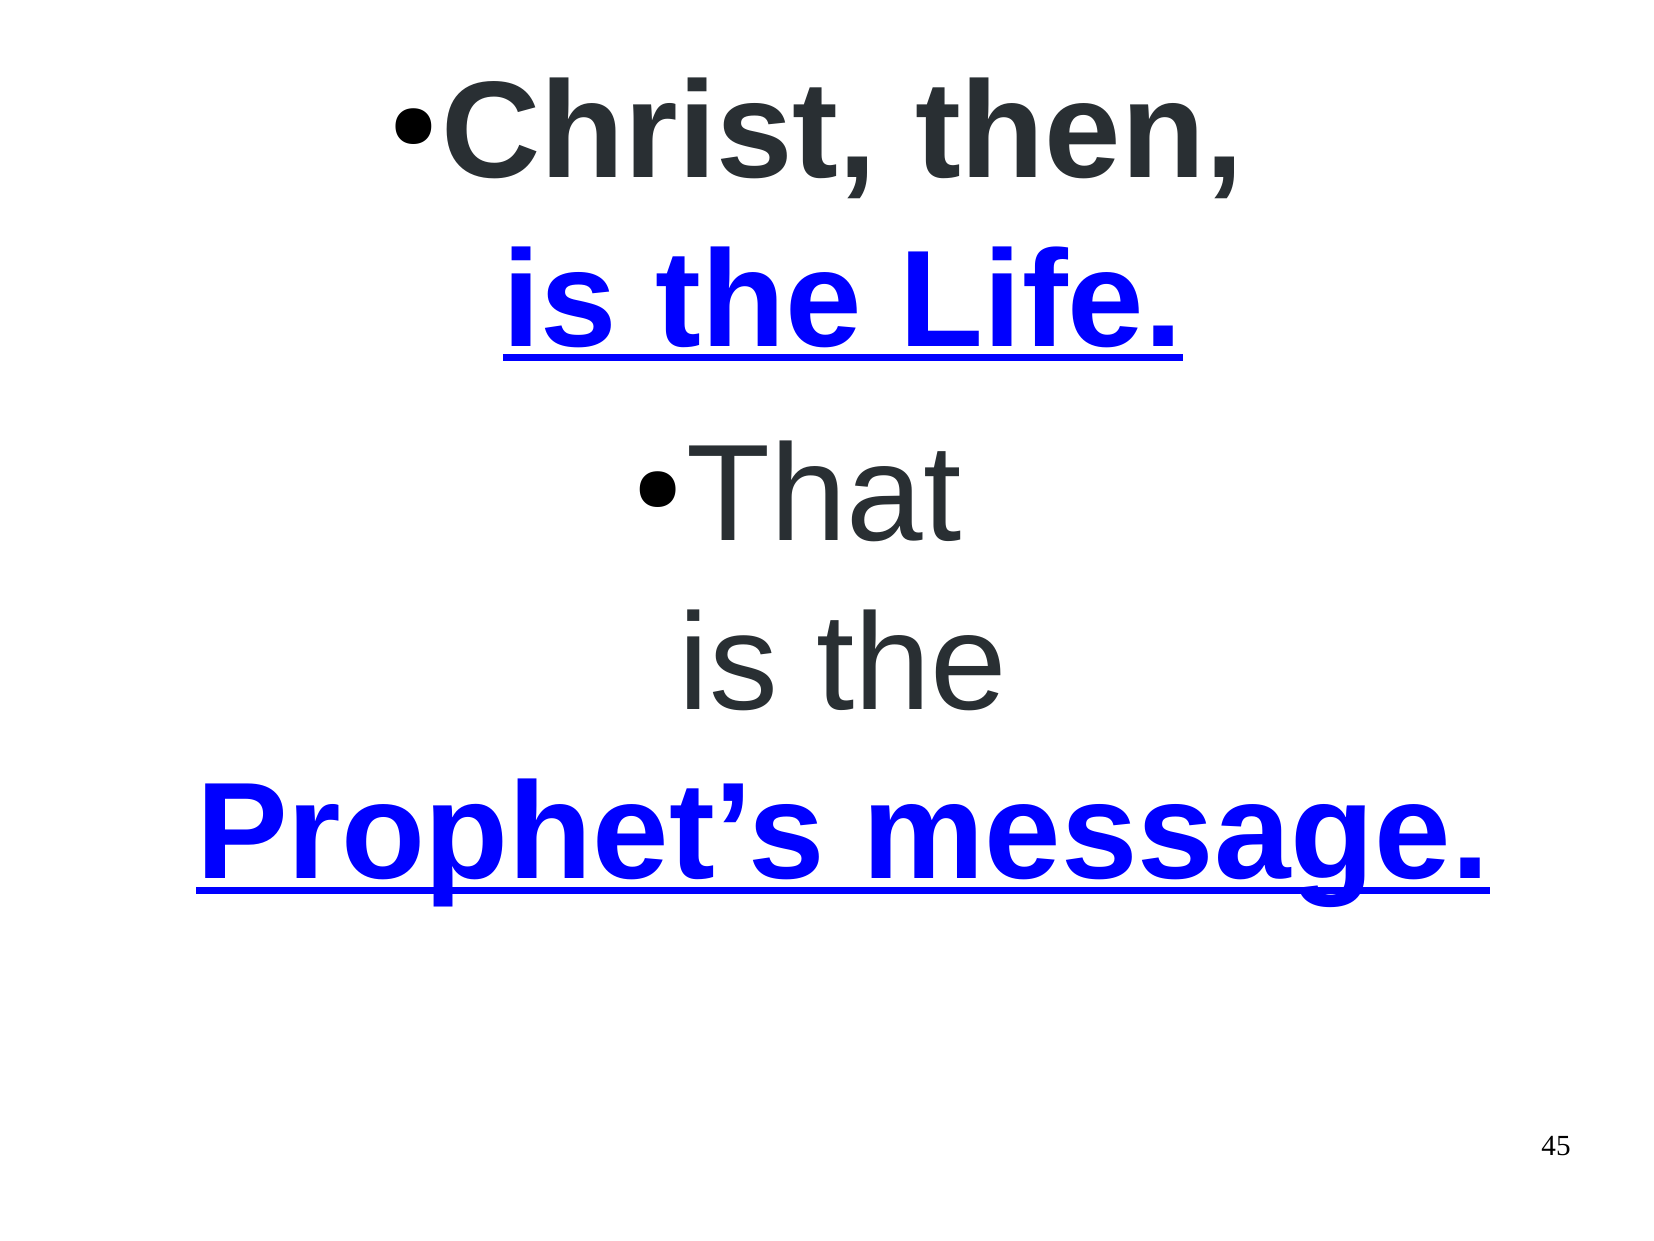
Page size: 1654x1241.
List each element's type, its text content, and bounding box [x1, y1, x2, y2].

list Christ, then, is the Life. That is the Prophet’s message. [82, 37, 1571, 1109]
